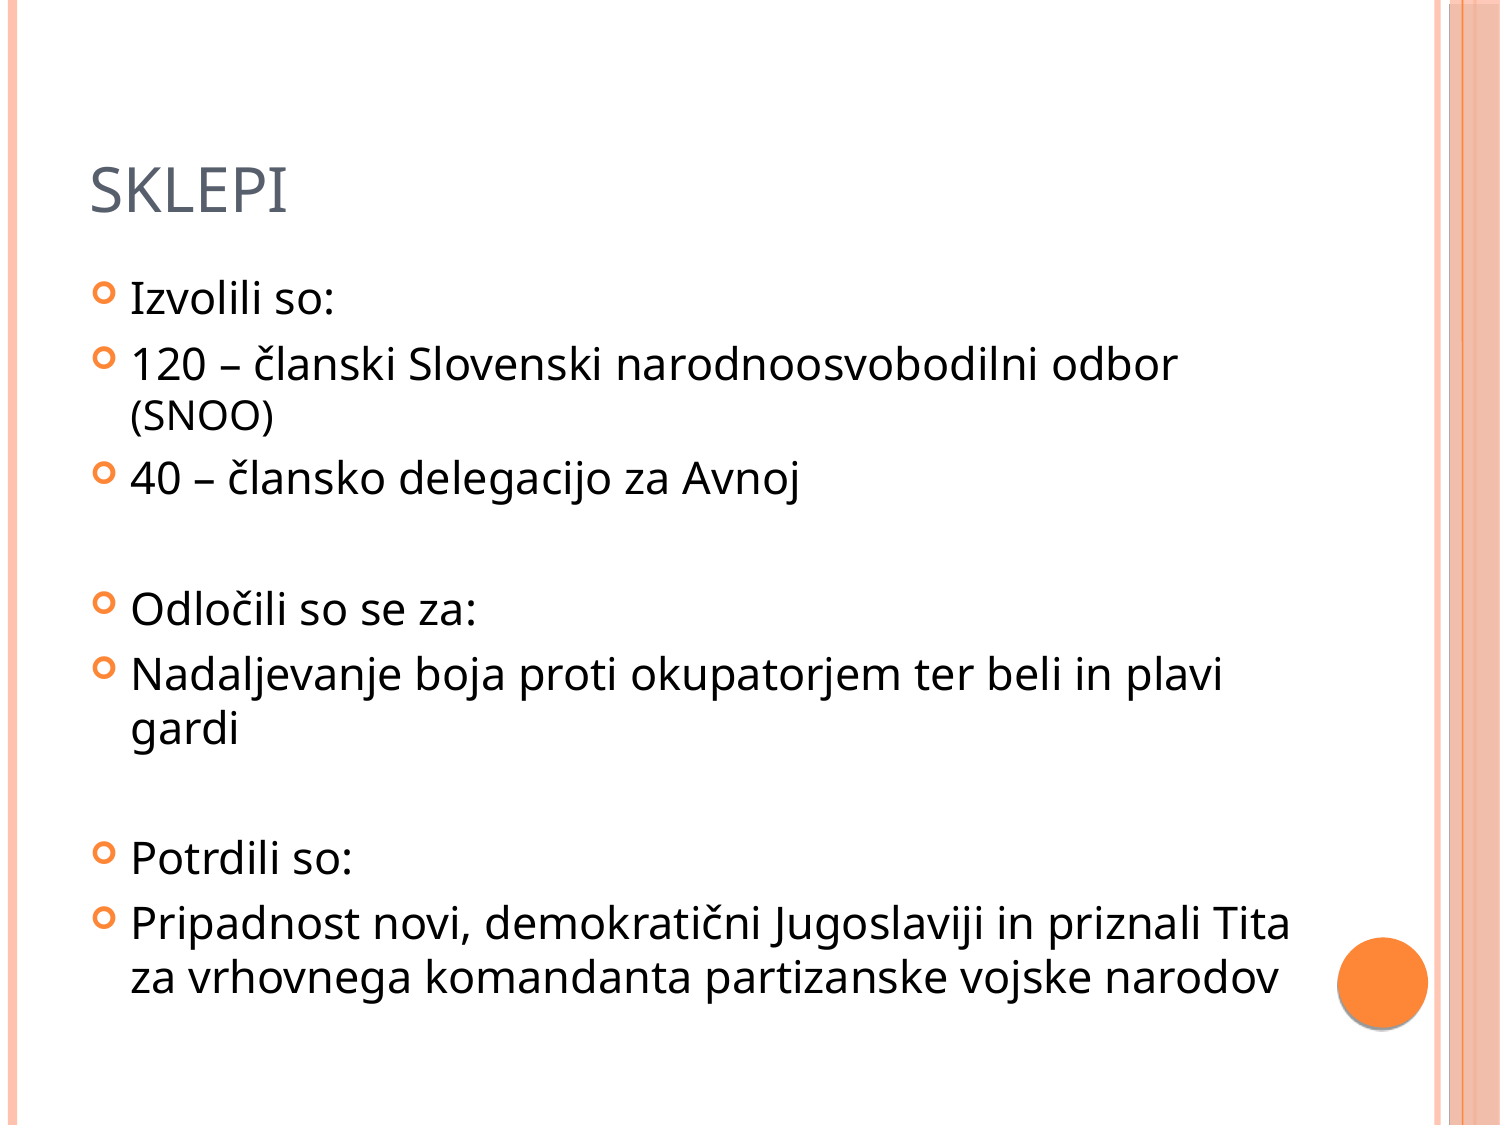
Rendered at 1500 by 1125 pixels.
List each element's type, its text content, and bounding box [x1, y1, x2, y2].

title SKLEPI [75, 45, 1300, 233]
list Izvolili so: 120 – članski Slovenski narodnoosvobodilni odbor (SNOO) 40 – člansko delegacijo za Avnoj Odločili so se za: Nadaljevanje boja proti okupatorjem ter beli in plavi gardi Potrdili so: Pripadnost novi, demokratični Jugoslaviji in priznali Tita za vrhovnega komandanta partizanske vojske narodov [75, 262, 1313, 1062]
